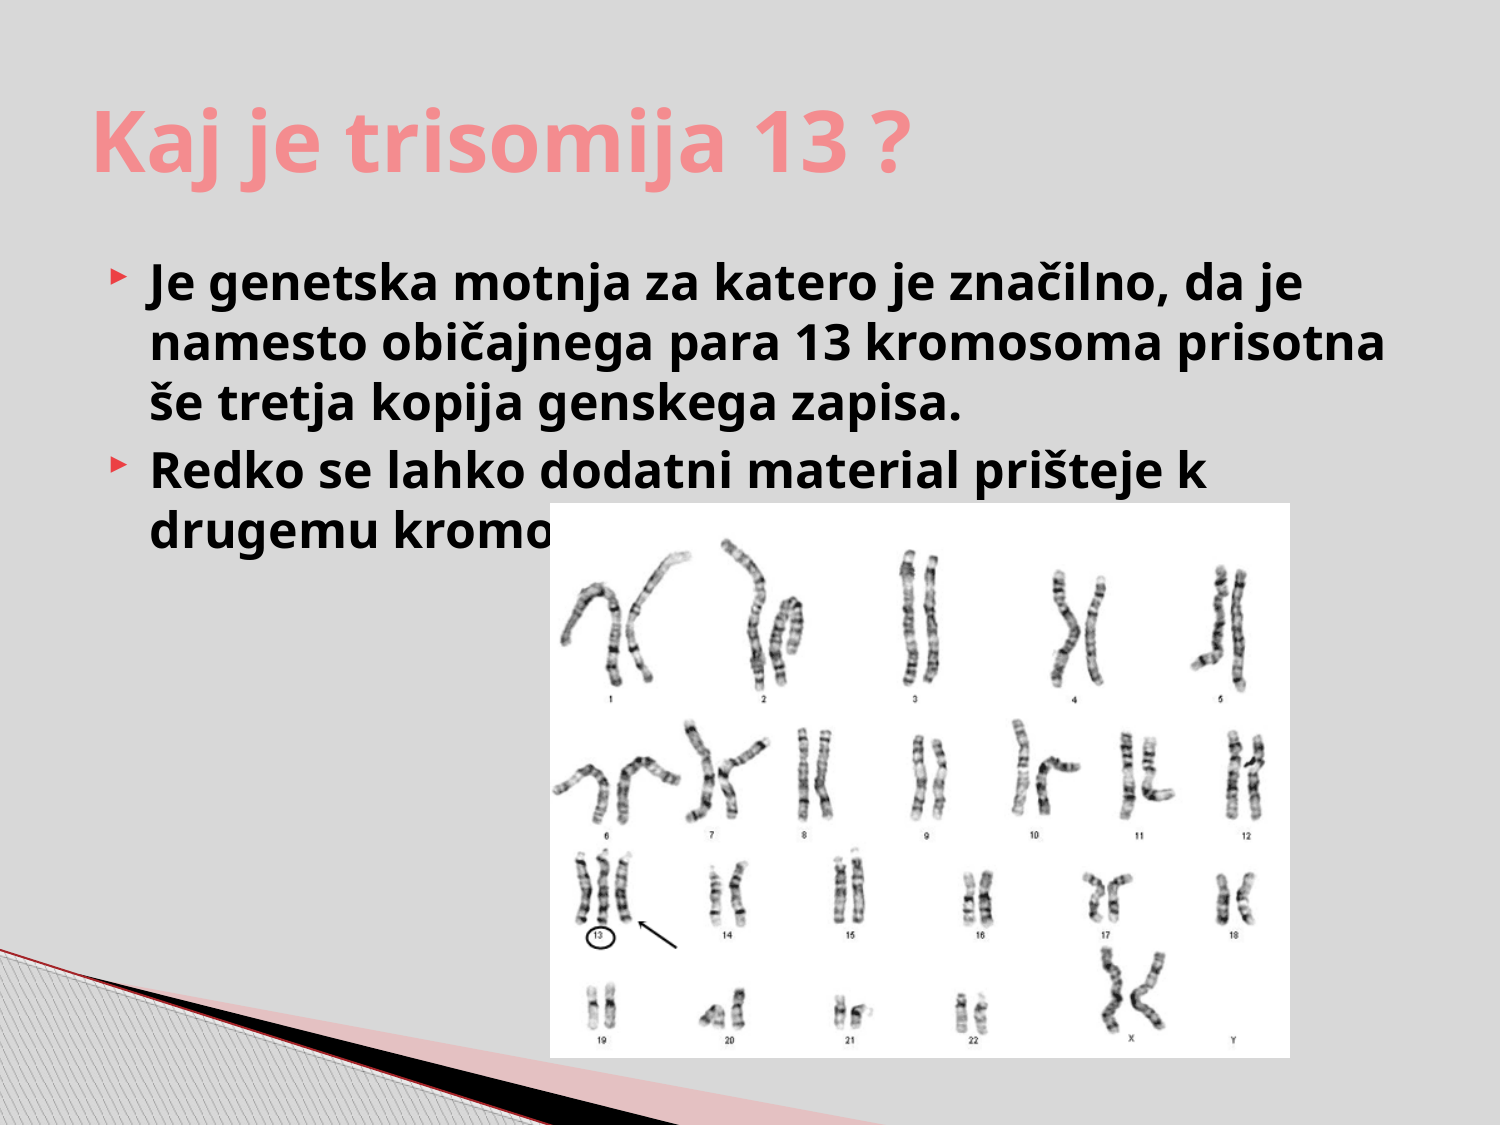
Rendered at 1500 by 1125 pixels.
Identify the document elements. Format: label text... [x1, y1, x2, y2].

list Je genetska motnja za katero je značilno, da je namesto običajnega para 13 kromosoma prisotna še tretja kopija genskega zapisa. Redko se lahko dodatni material prišteje k drugemu kromosomu. [75, 242, 1425, 986]
picture [550, 503, 1290, 1058]
title Kaj je trisomija 13 ? [75, 45, 1425, 233]
